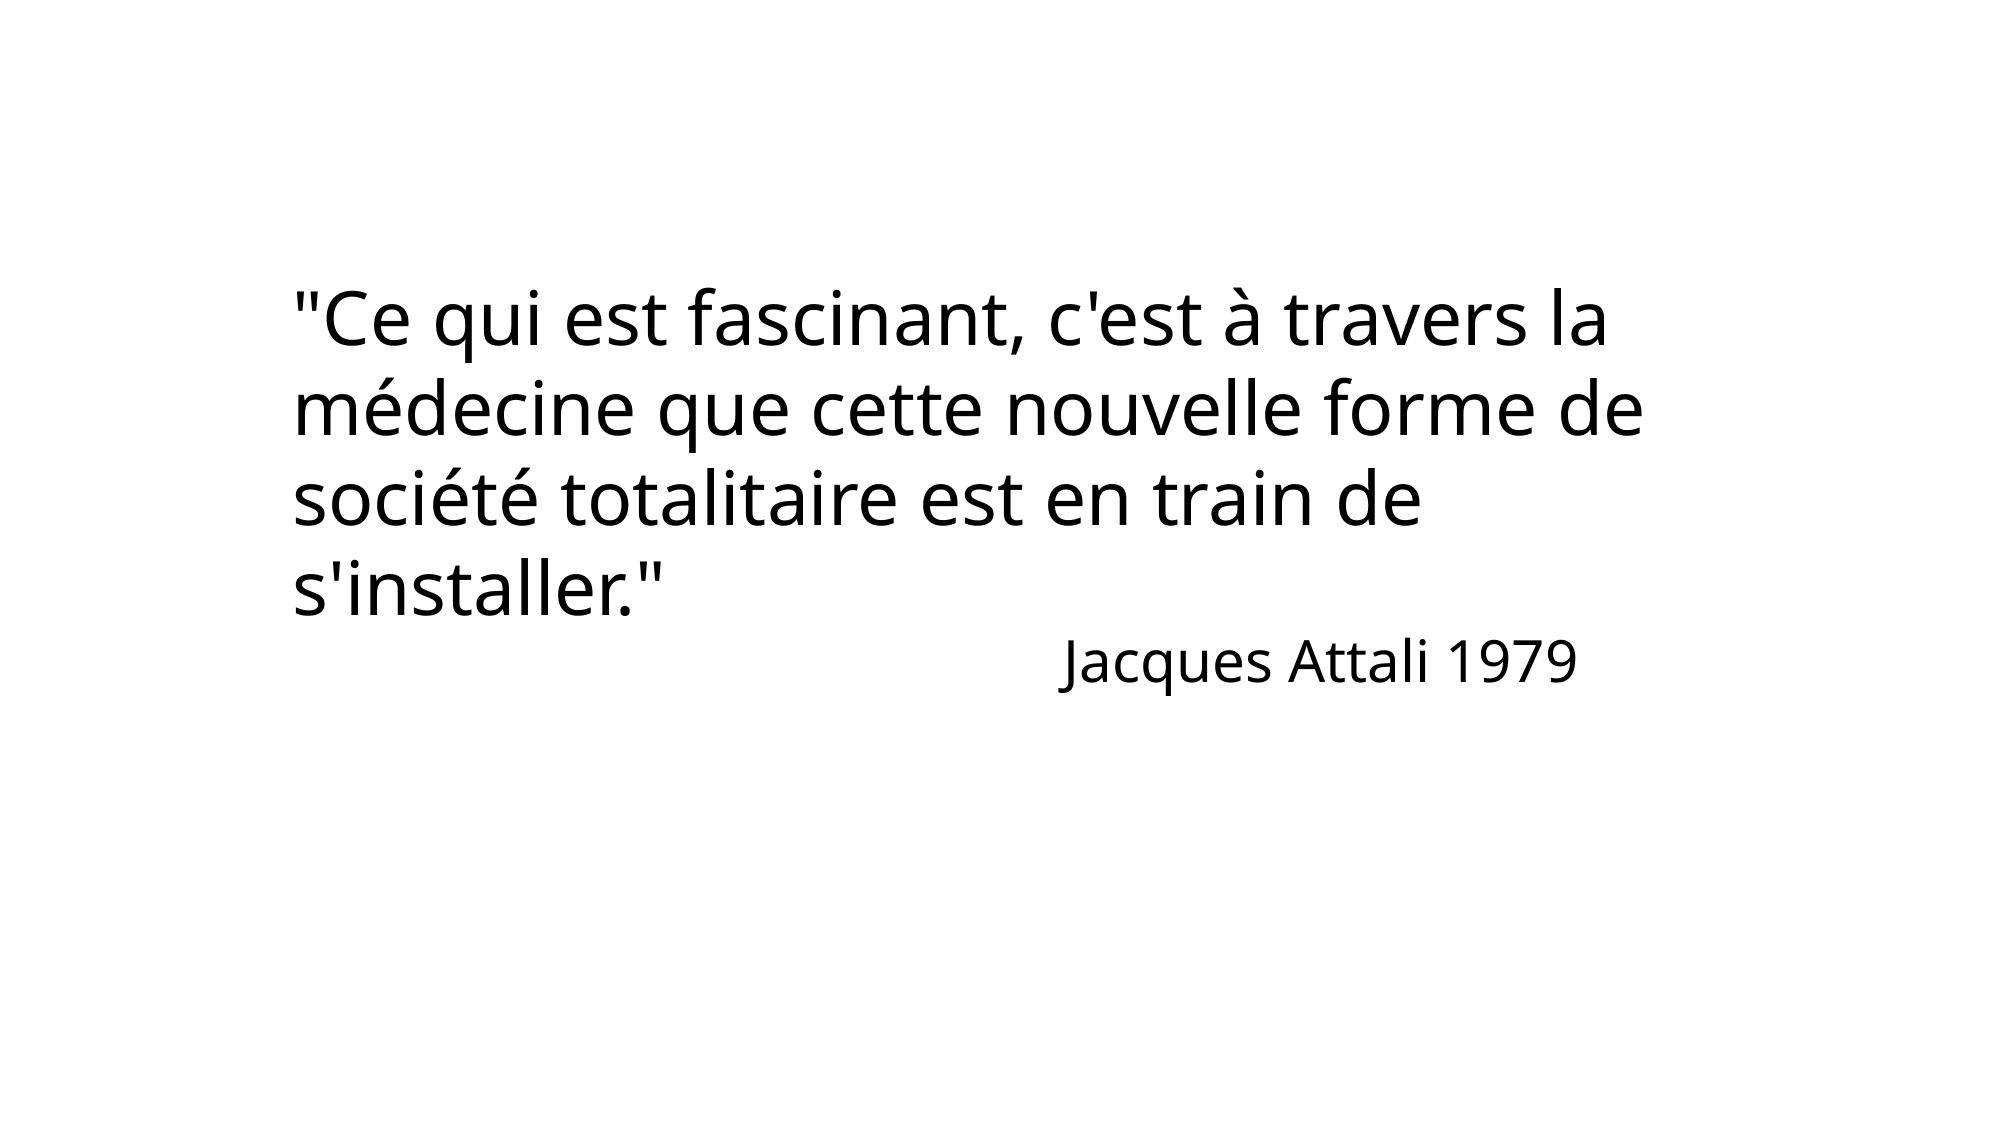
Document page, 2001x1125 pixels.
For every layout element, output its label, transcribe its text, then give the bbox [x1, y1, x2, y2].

text_box "Ce qui est fascinant, c'est à travers la médecine que cette nouvelle forme de société totalitaire est en train de s'installer." [277, 262, 1821, 551]
text_box Jacques Attali 1979 [1048, 616, 2000, 703]
